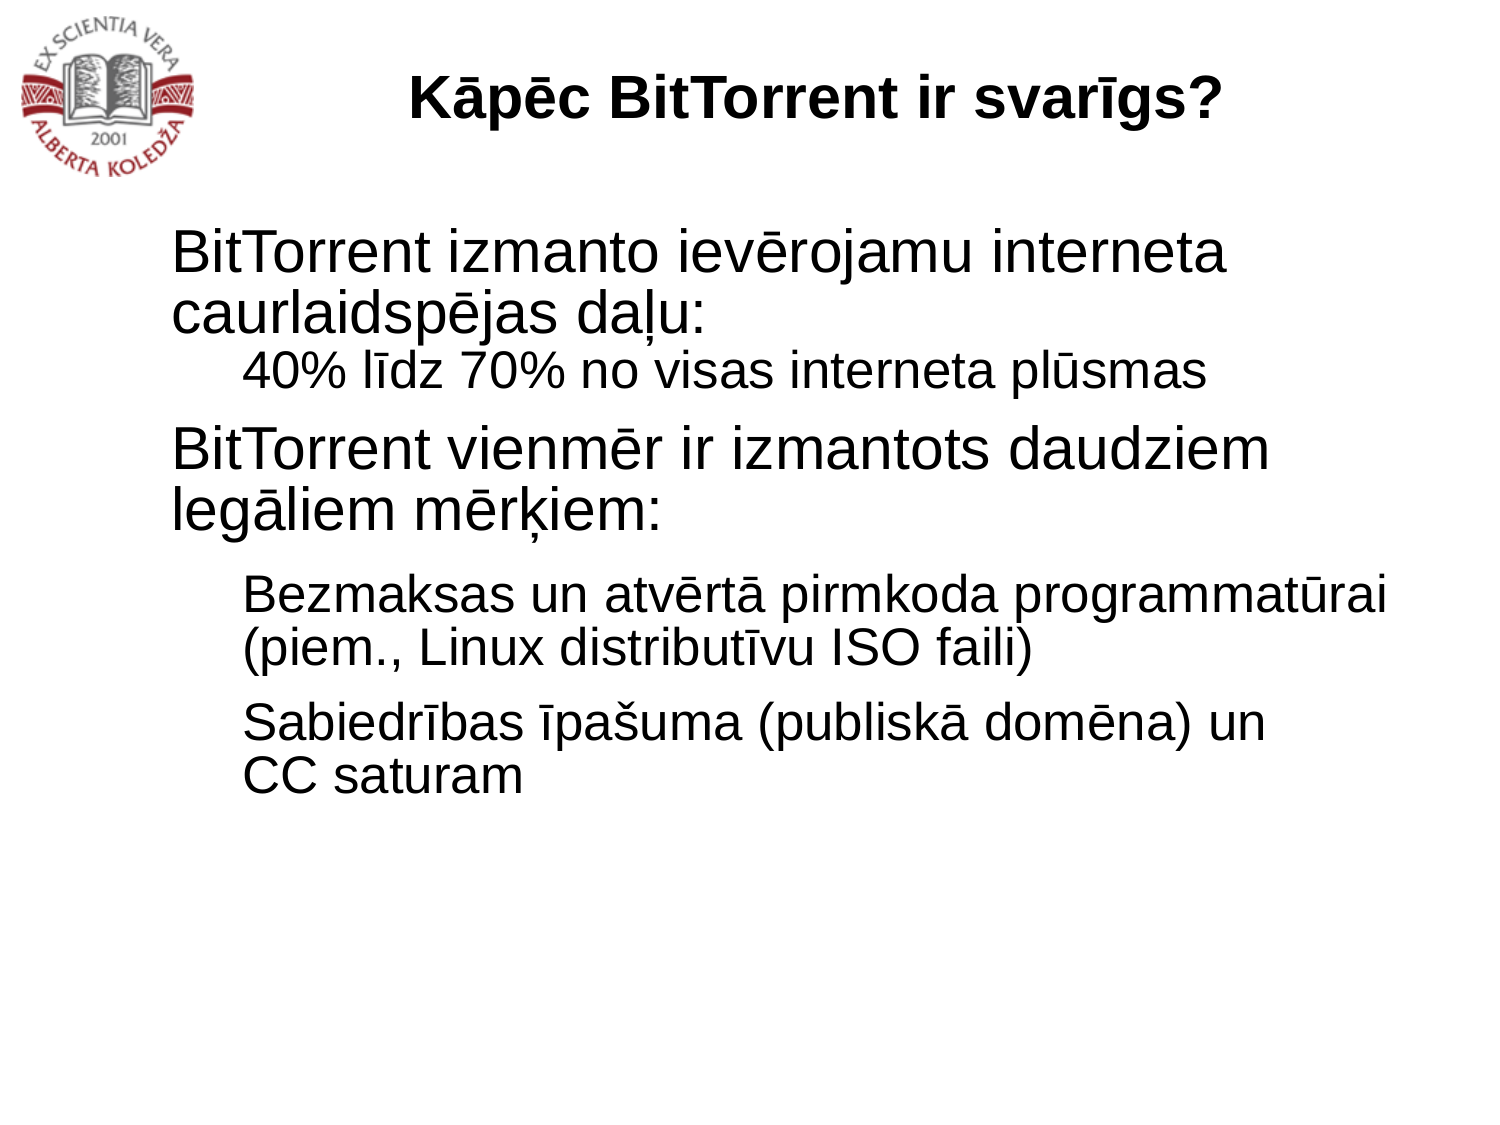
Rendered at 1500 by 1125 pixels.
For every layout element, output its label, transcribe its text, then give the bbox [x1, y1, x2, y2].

picture [21, 16, 194, 177]
title Kāpēc BitTorrent ir svarīgs? [187, 44, 1425, 150]
list BitTorrent izmanto ievērojamu interneta caurlaidspējas daļu: 40% līdz 70% no visas interneta plūsmas BitTorrent vienmēr ir izmantots daudziem legāliem mērķiem: Bezmaksas un atvērtā pirmkoda programmatūrai (piem., Linux distributīvu ISO faili) Sabiedrības īpašuma (publiskā domēna) un CC saturam [85, 216, 1436, 1035]
